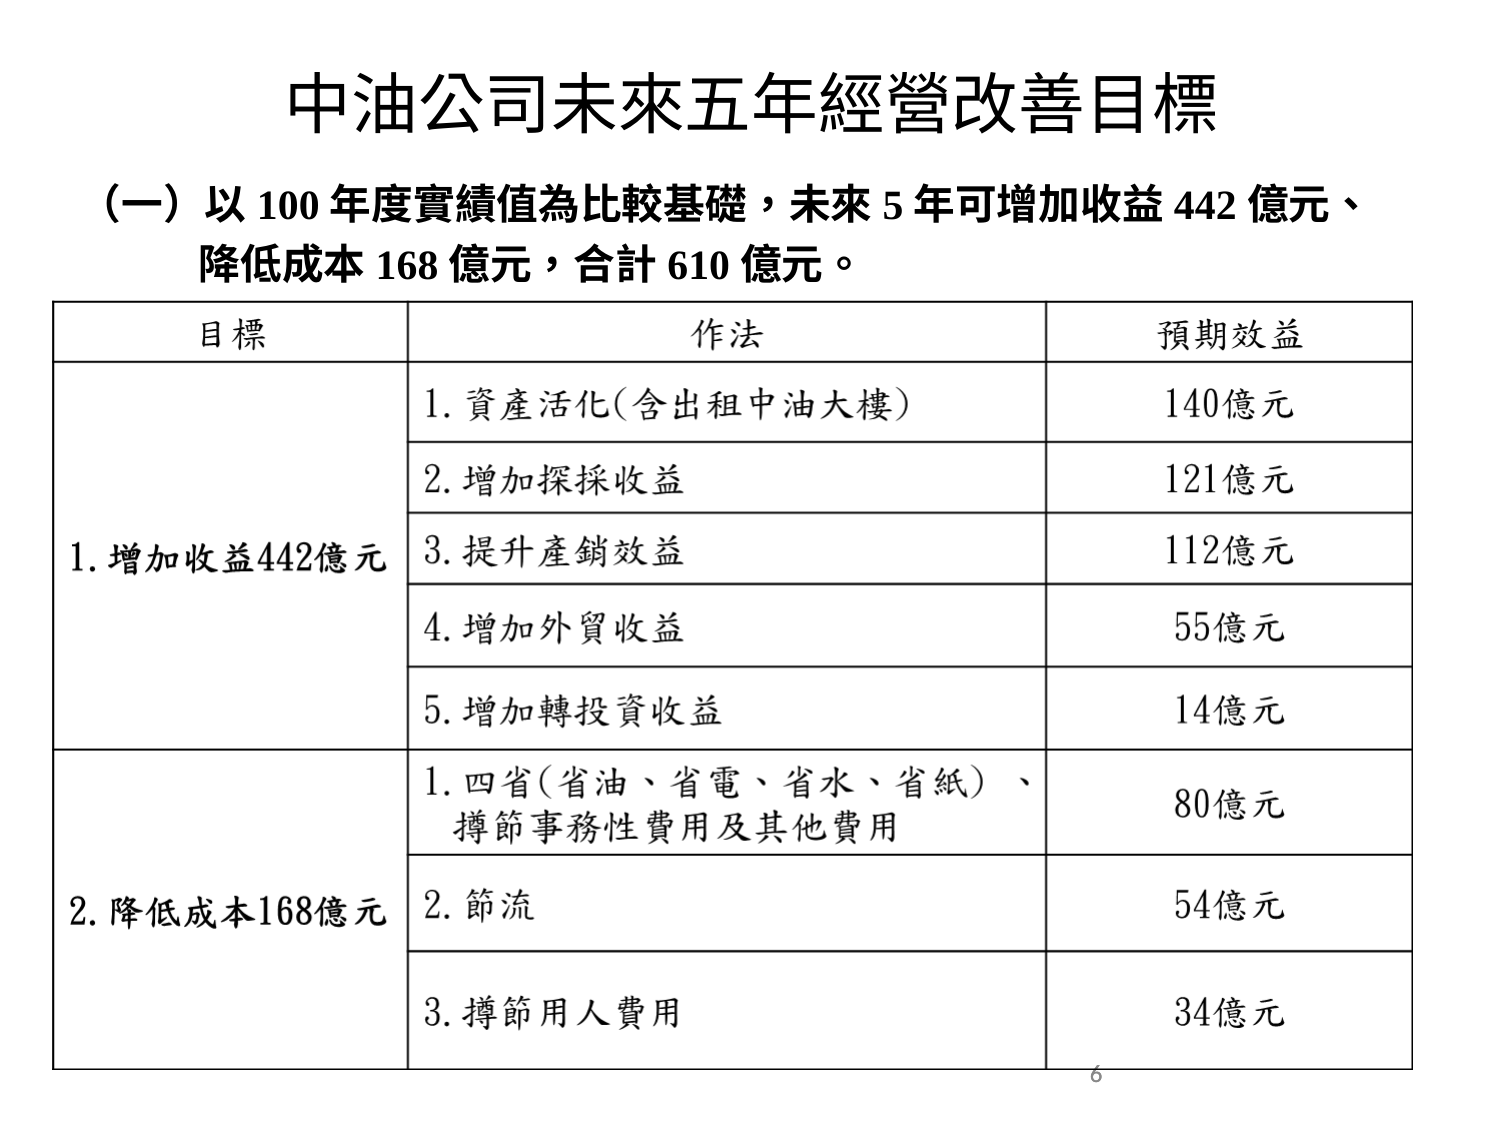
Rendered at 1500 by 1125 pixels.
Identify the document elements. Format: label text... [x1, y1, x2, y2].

text_box （一）以100年度實績值為比較基礎，未來5年可增加收益442億元、降低成本168億元，合計610億元。 [65, 161, 1423, 296]
picture [45, 298, 1413, 1071]
text_box 中油公司未來五年經營改善目標 [76, 54, 1427, 173]
text_box [1074, 1042, 1426, 1103]
